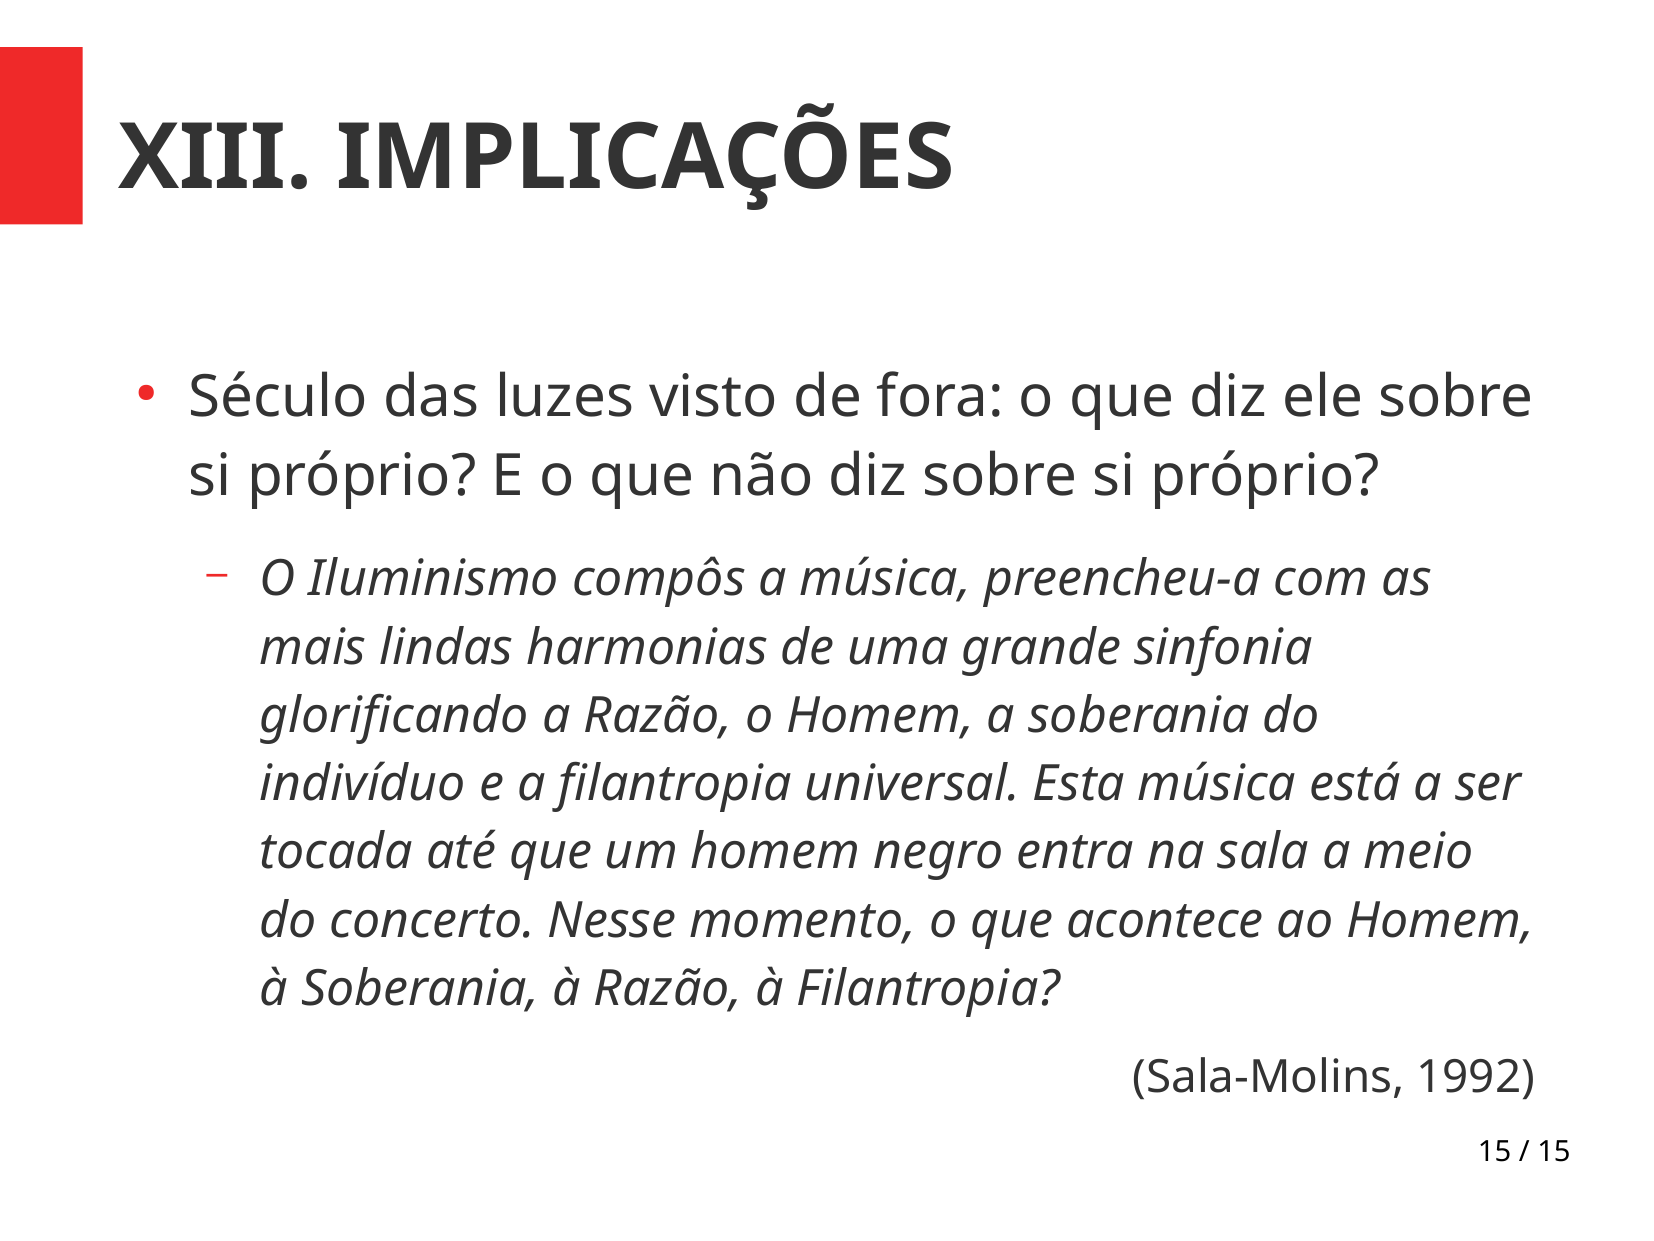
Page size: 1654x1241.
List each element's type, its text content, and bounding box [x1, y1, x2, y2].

list Século das luzes visto de fora: o que diz ele sobre si próprio? E o que não diz sobre si próprio? O Iluminismo compôs a música, preencheu-a com as mais lindas harmonias de uma grande sinfonia glorificando a Razão, o Homem, a soberania do indivíduo e a filantropia universal. Esta música está a ser tocada até que um homem negro entra na sala a meio do concerto. Nesse momento, o que acontece ao Homem, à Soberania, à Razão, à Filantropia? (Sala-Molins, 1992) [118, 354, 1536, 1074]
title XIII. IMPLICAÇÕES [118, 49, 1571, 257]
